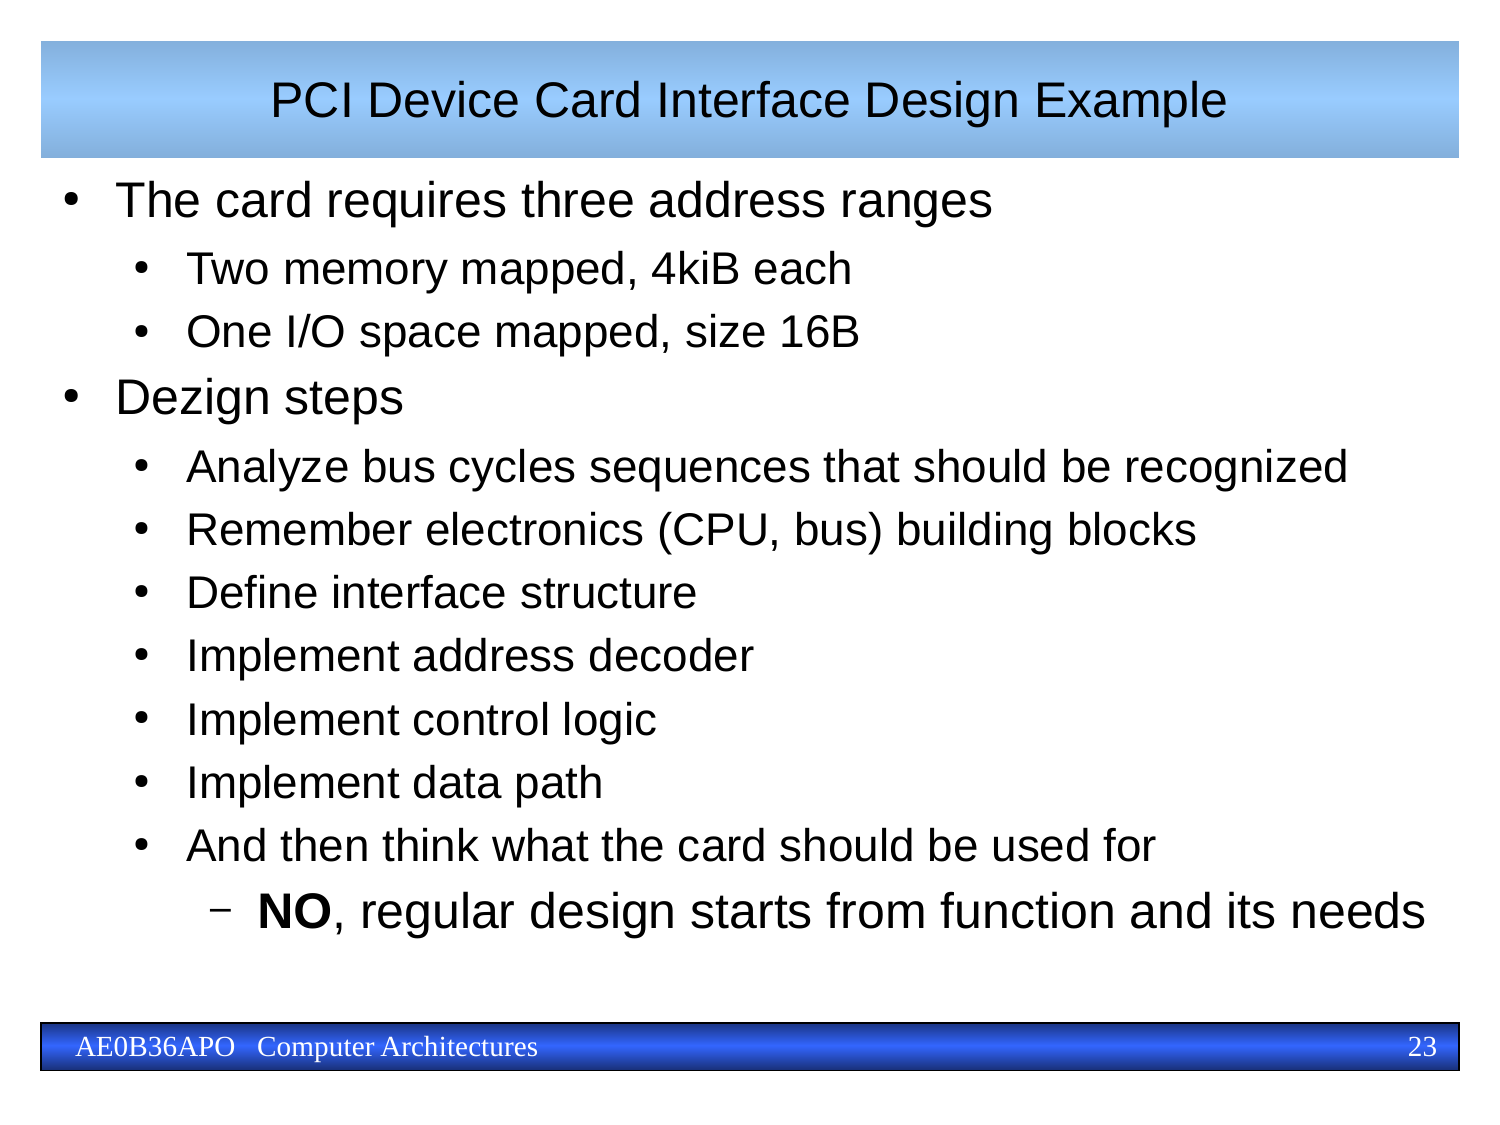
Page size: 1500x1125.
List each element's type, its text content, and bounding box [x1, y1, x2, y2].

list The card requires three address ranges Two memory mapped, 4kiB each One I/O space mapped, size 16B Dezign steps Analyze bus cycles sequences that should be recognized Remember electronics (CPU, bus) building blocks Define interface structure Implement address decoder Implement control logic Implement data path And then think what the card should be used for NO, regular design starts from function and its needs [44, 172, 1468, 994]
title PCI Device Card Interface Design Example [41, 41, 1459, 158]
